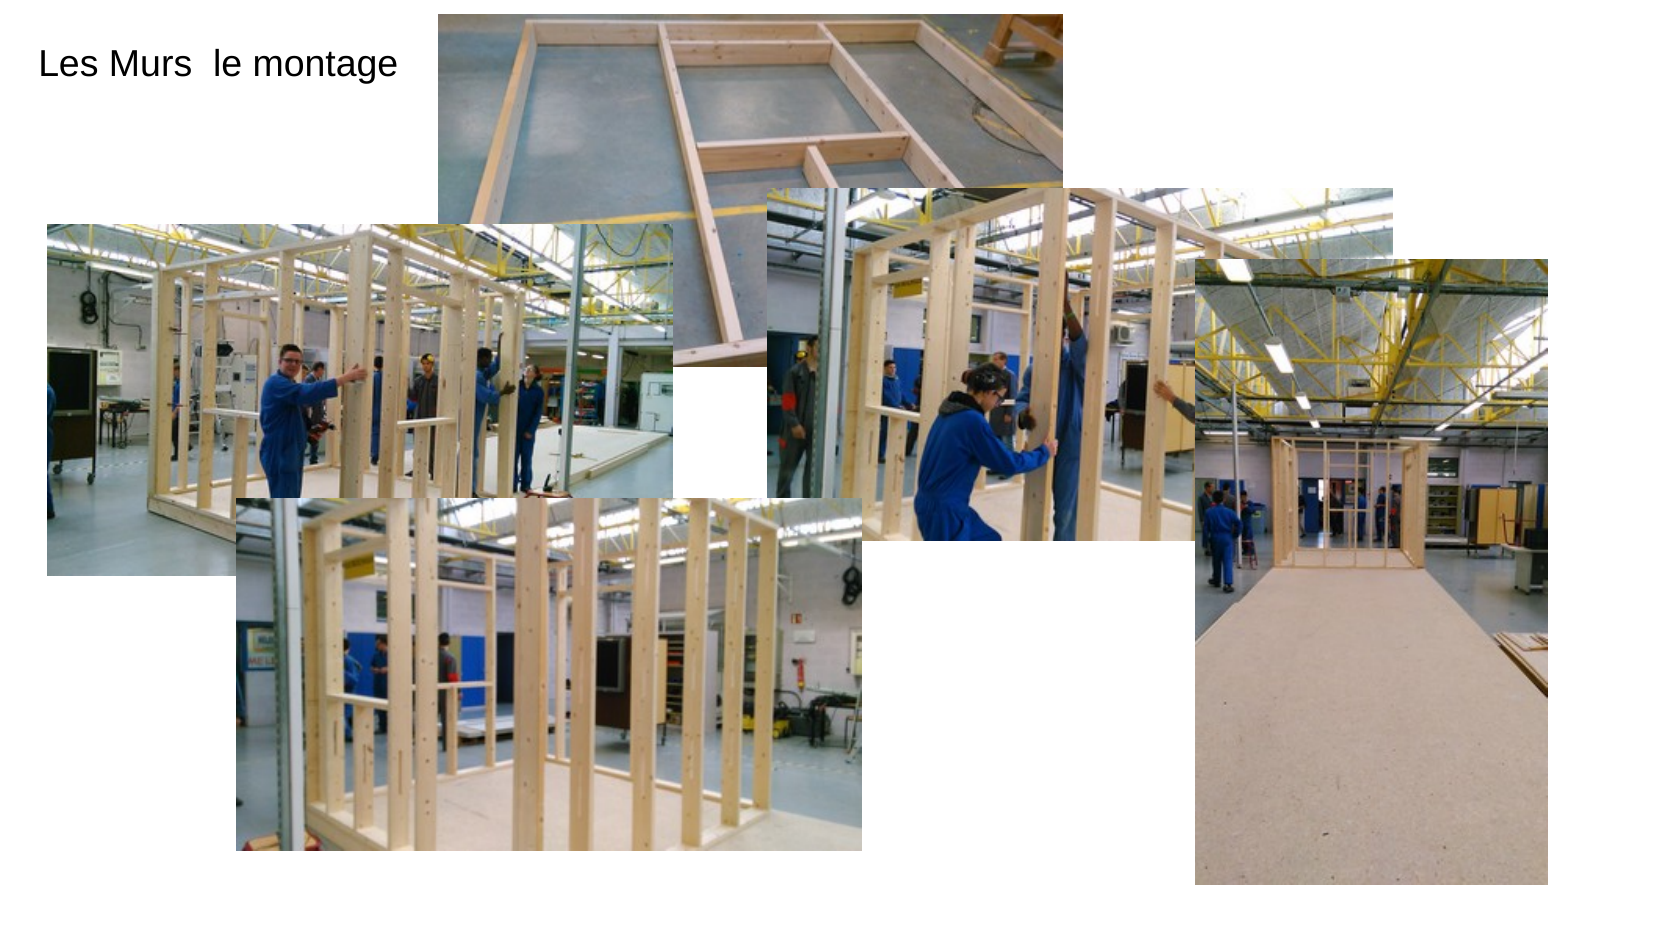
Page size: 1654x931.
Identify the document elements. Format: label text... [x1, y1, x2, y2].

text_box Les Murs le montage [23, 35, 414, 93]
picture [47, 14, 1548, 885]
